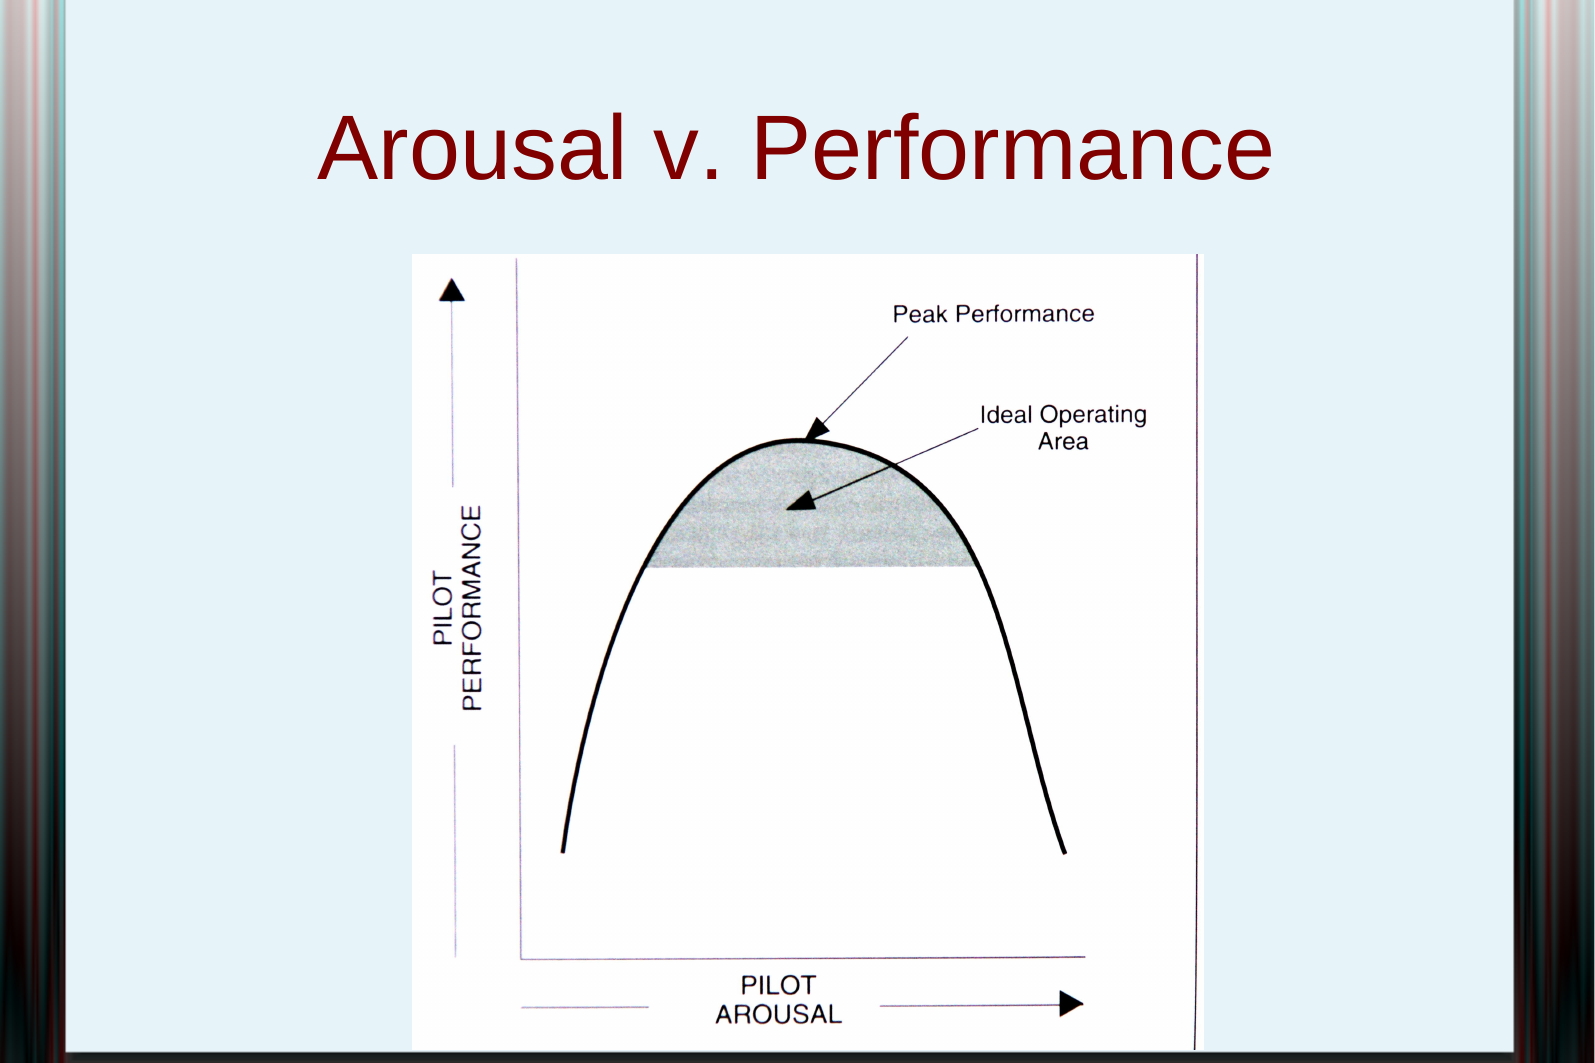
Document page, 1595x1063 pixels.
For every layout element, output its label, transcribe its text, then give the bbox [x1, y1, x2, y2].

title Arousal v. Performance [113, 75, 1481, 220]
picture [0, 0, 1595, 1063]
